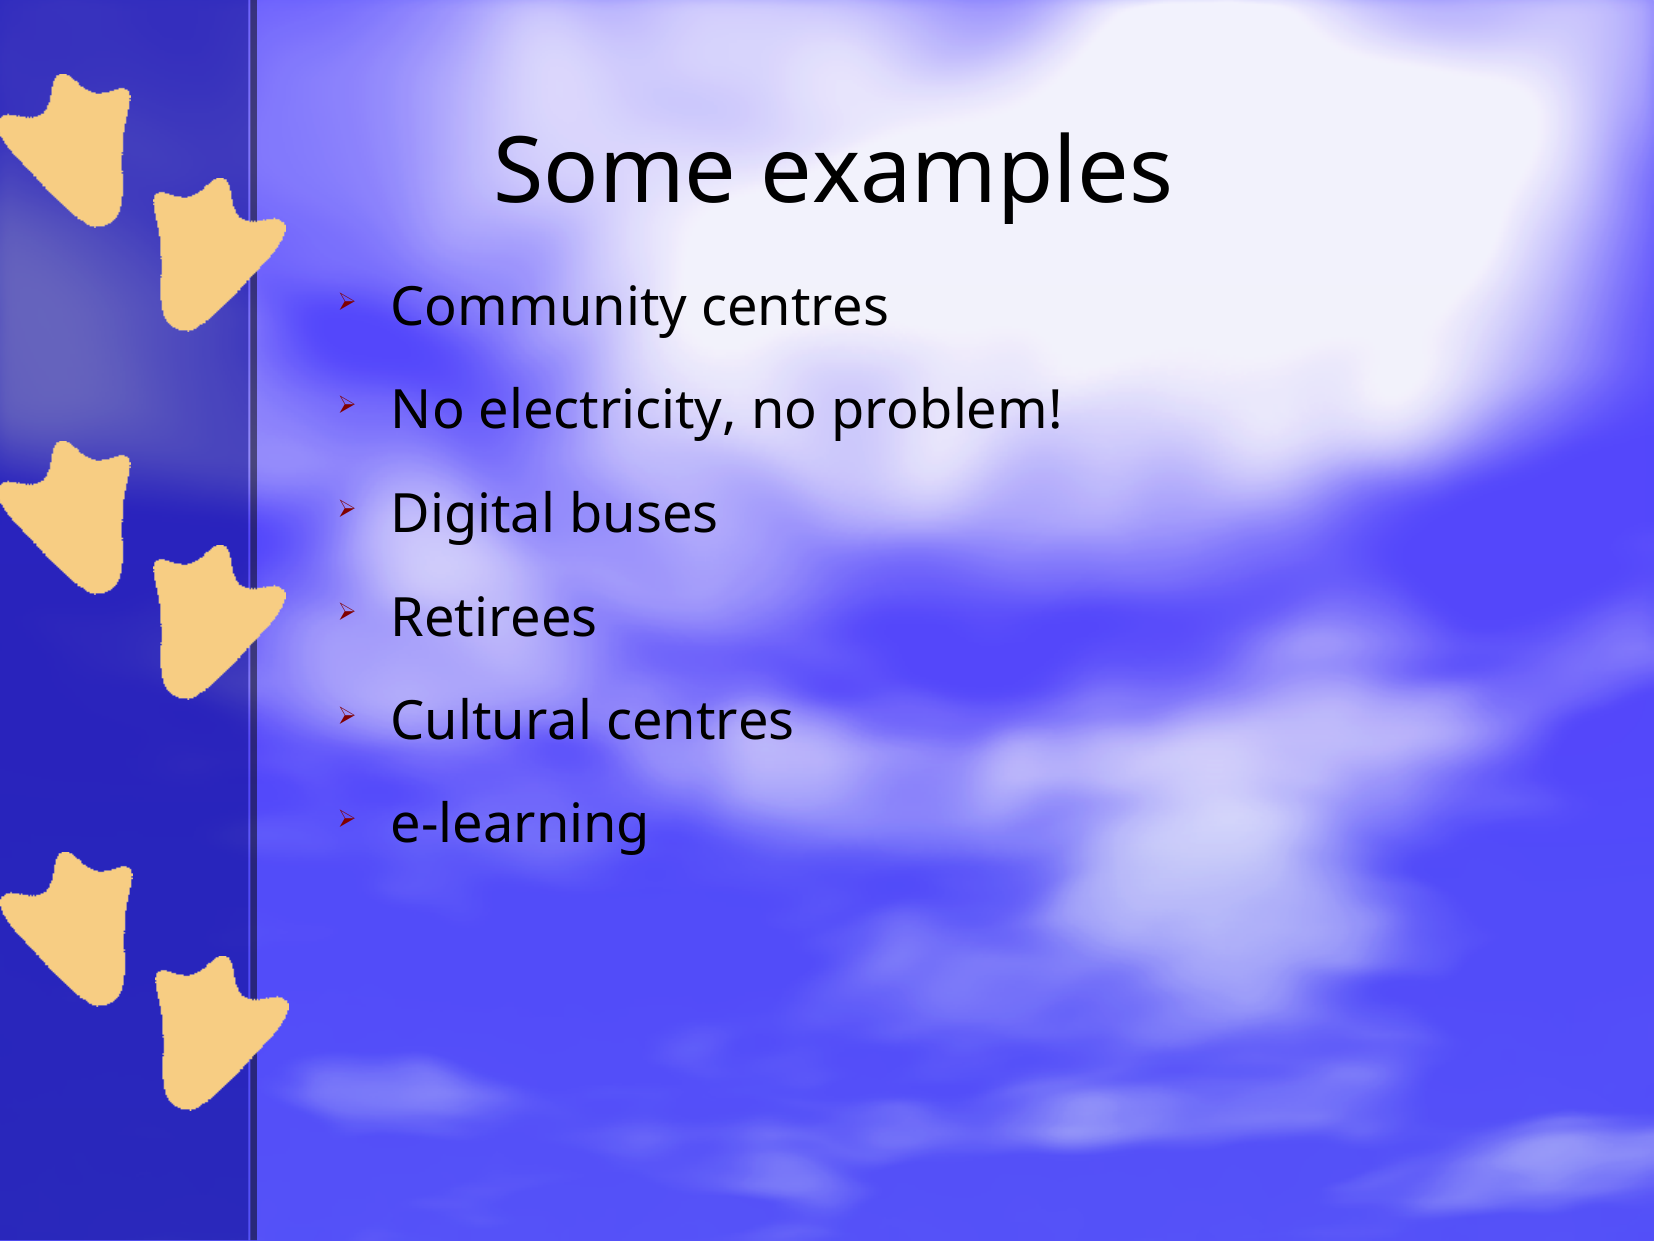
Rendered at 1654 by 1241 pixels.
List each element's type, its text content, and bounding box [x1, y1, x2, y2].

list Community centres No electricity, no problem! Digital buses Retirees Cultural centres e-learning [302, 271, 1503, 1170]
picture [153, 545, 286, 700]
picture [153, 271, 286, 332]
title Some examples [127, 63, 1540, 271]
picture [0, 74, 127, 228]
picture [155, 956, 289, 1111]
picture [0, 441, 131, 595]
picture [0, 852, 133, 1007]
